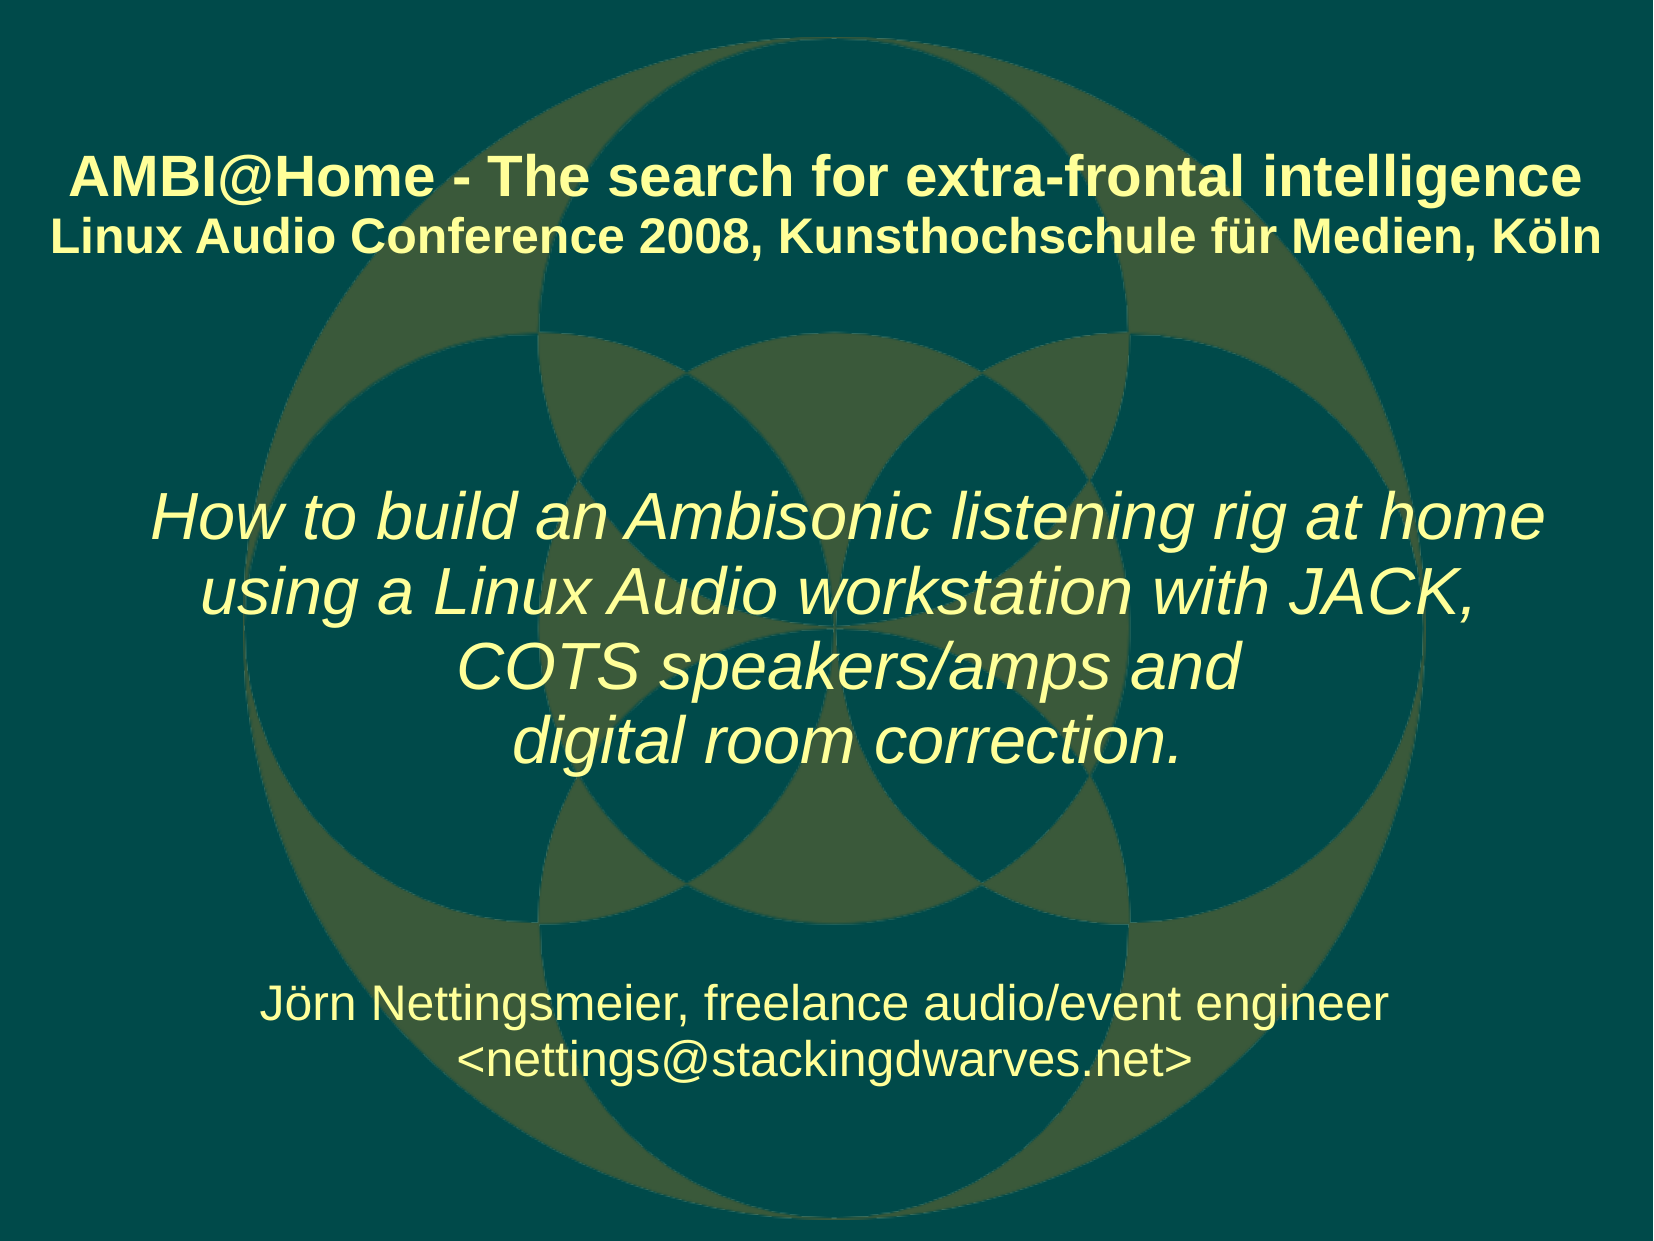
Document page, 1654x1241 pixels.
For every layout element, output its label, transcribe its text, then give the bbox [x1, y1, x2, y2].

subtitle How to build an Ambisonic listening rig at home using a Linux Audio workstation with JACK, COTS speakers/amps and digital room correction. [49, 385, 1613, 873]
picture [243, 37, 1426, 107]
picture [243, 873, 1426, 937]
picture [243, 1126, 1426, 1220]
picture [243, 301, 1426, 385]
title AMBI@Home - The search for extra-frontal intelligence Linux Audio Conference 2008, Kunsthochschule für Medien, Köln [0, 107, 1653, 301]
text_box Jörn Nettingsmeier, freelance audio/event engineer <nettings@stackingdwarves.net> [37, 937, 1613, 1126]
